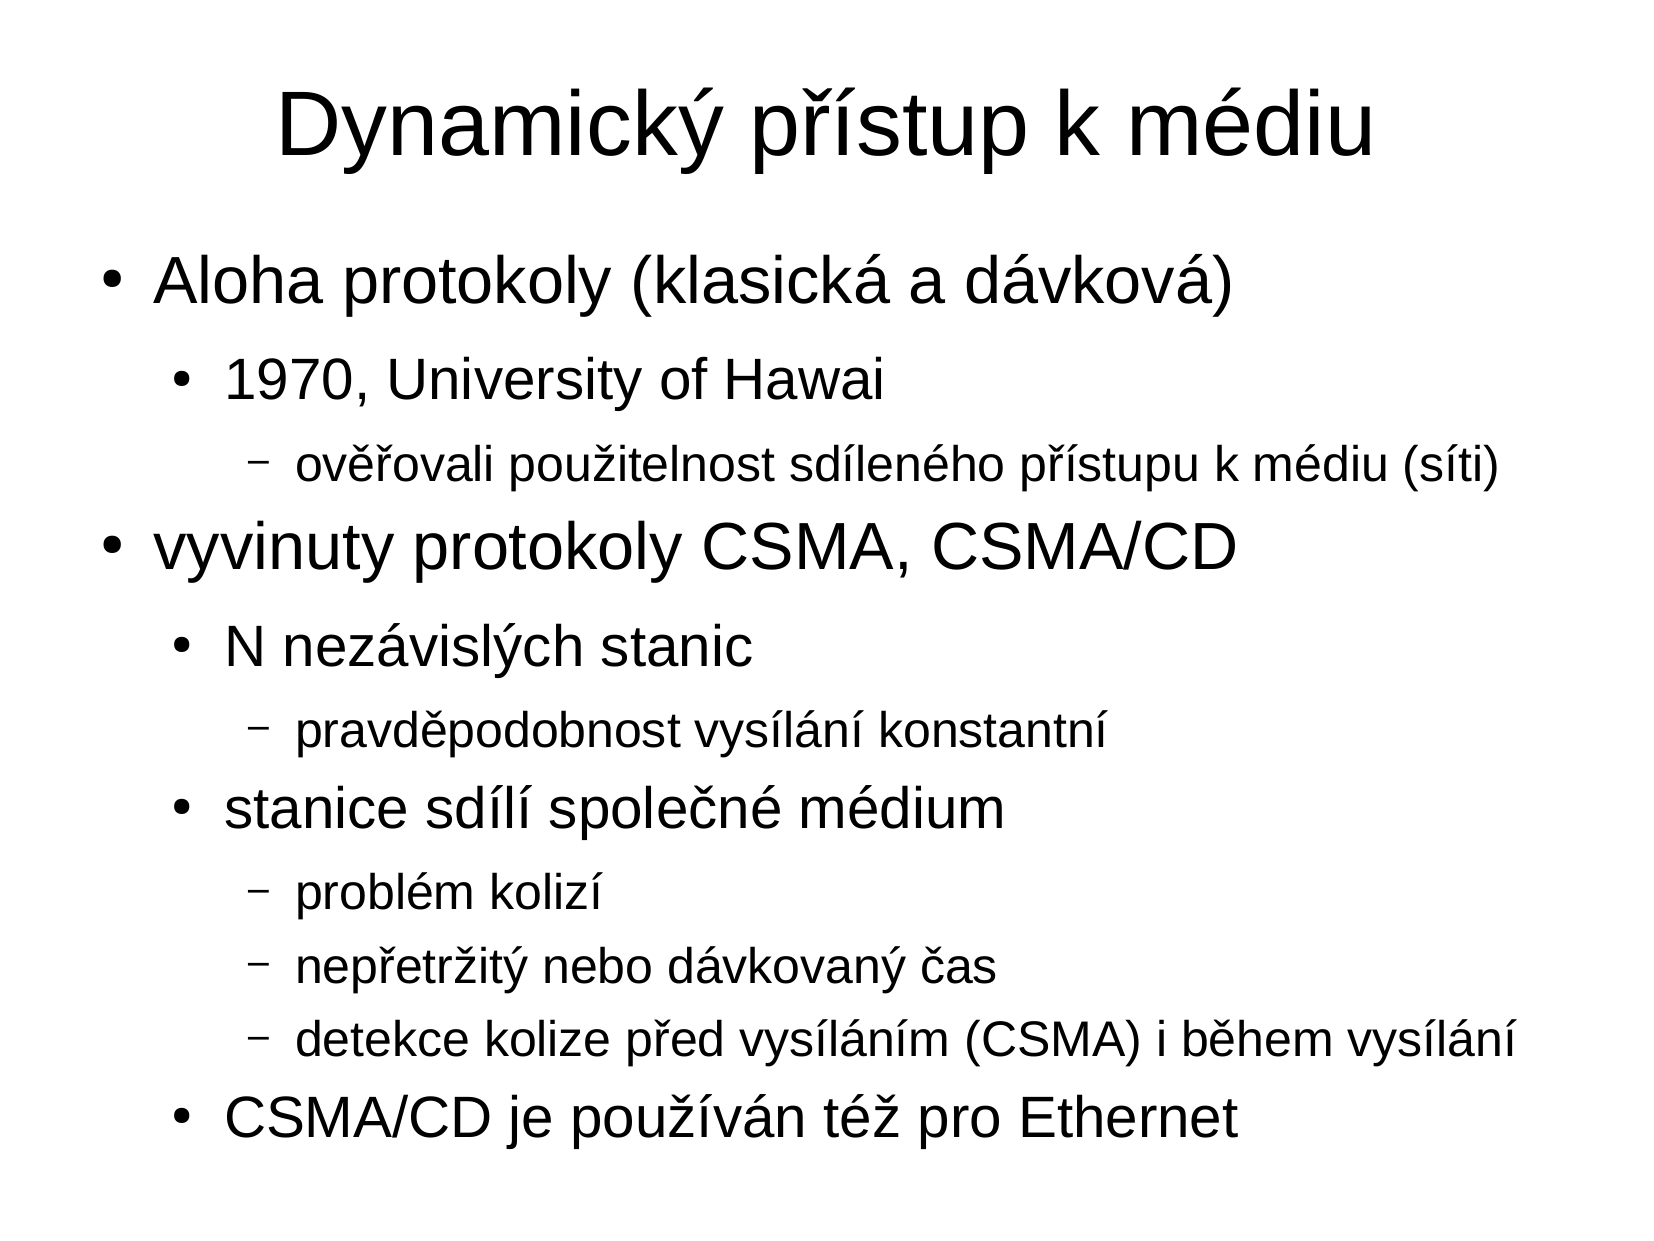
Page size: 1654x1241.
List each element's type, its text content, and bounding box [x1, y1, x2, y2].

list Aloha protokoly (klasická a dávková) 1970, University of Hawai ověřovali použitelnost sdíleného přístupu k médiu (síti) vyvinuty protokoly CSMA, CSMA/CD N nezávislých stanic pravděpodobnost vysílání konstantní stanice sdílí společné médium problém kolizí nepřetržitý nebo dávkovaný čas detekce kolize před vysíláním (CSMA) i během vysílání CSMA/CD je používán též pro Ethernet [82, 242, 1571, 1149]
title Dynamický přístup k médiu [82, 27, 1571, 220]
